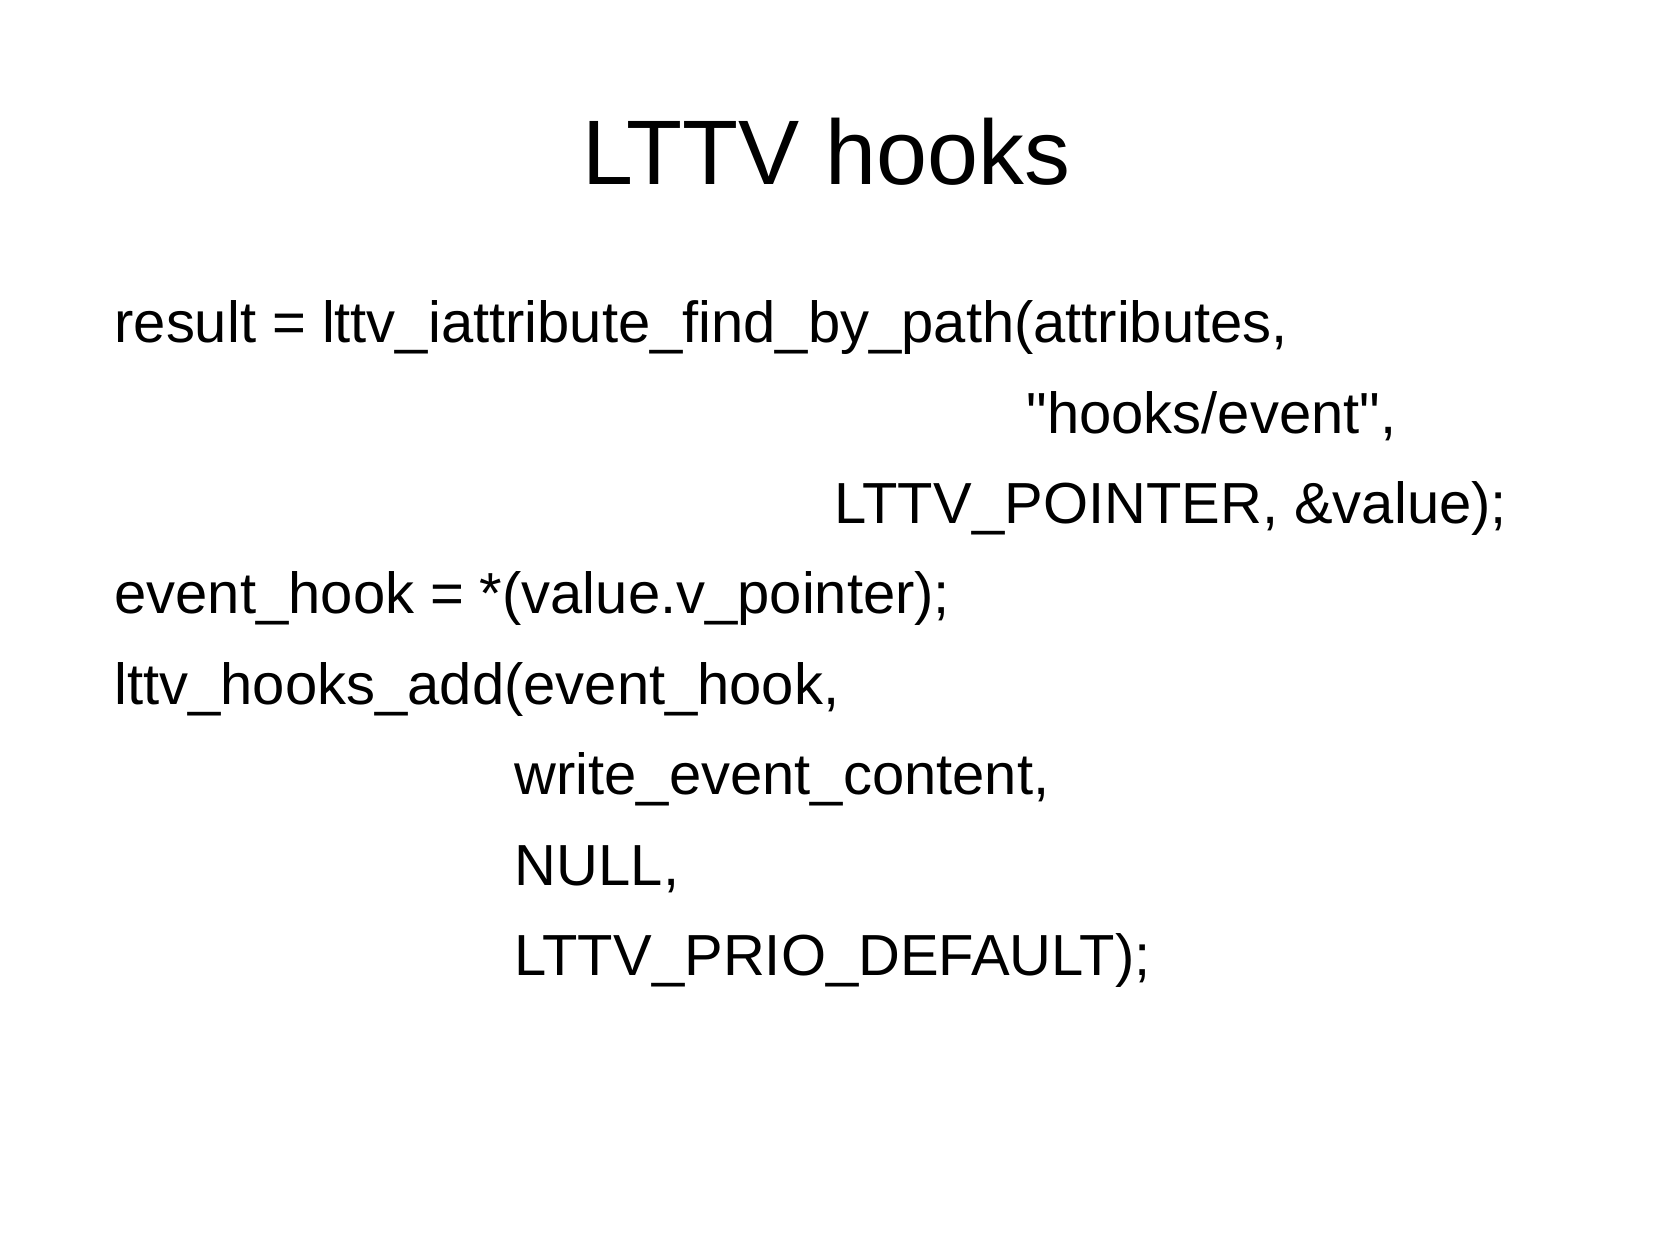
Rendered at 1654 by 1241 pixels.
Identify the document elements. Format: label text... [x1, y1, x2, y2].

title LTTV hooks [82, 49, 1571, 257]
list result = lttv_iattribute_find_by_path(attributes, "hooks/event", LTTV_POINTER, &value); event_hook = *(value.v_pointer); lttv_hooks_add(event_hook, write_event_content, NULL, LTTV_PRIO_DEFAULT); [82, 290, 1538, 1010]
